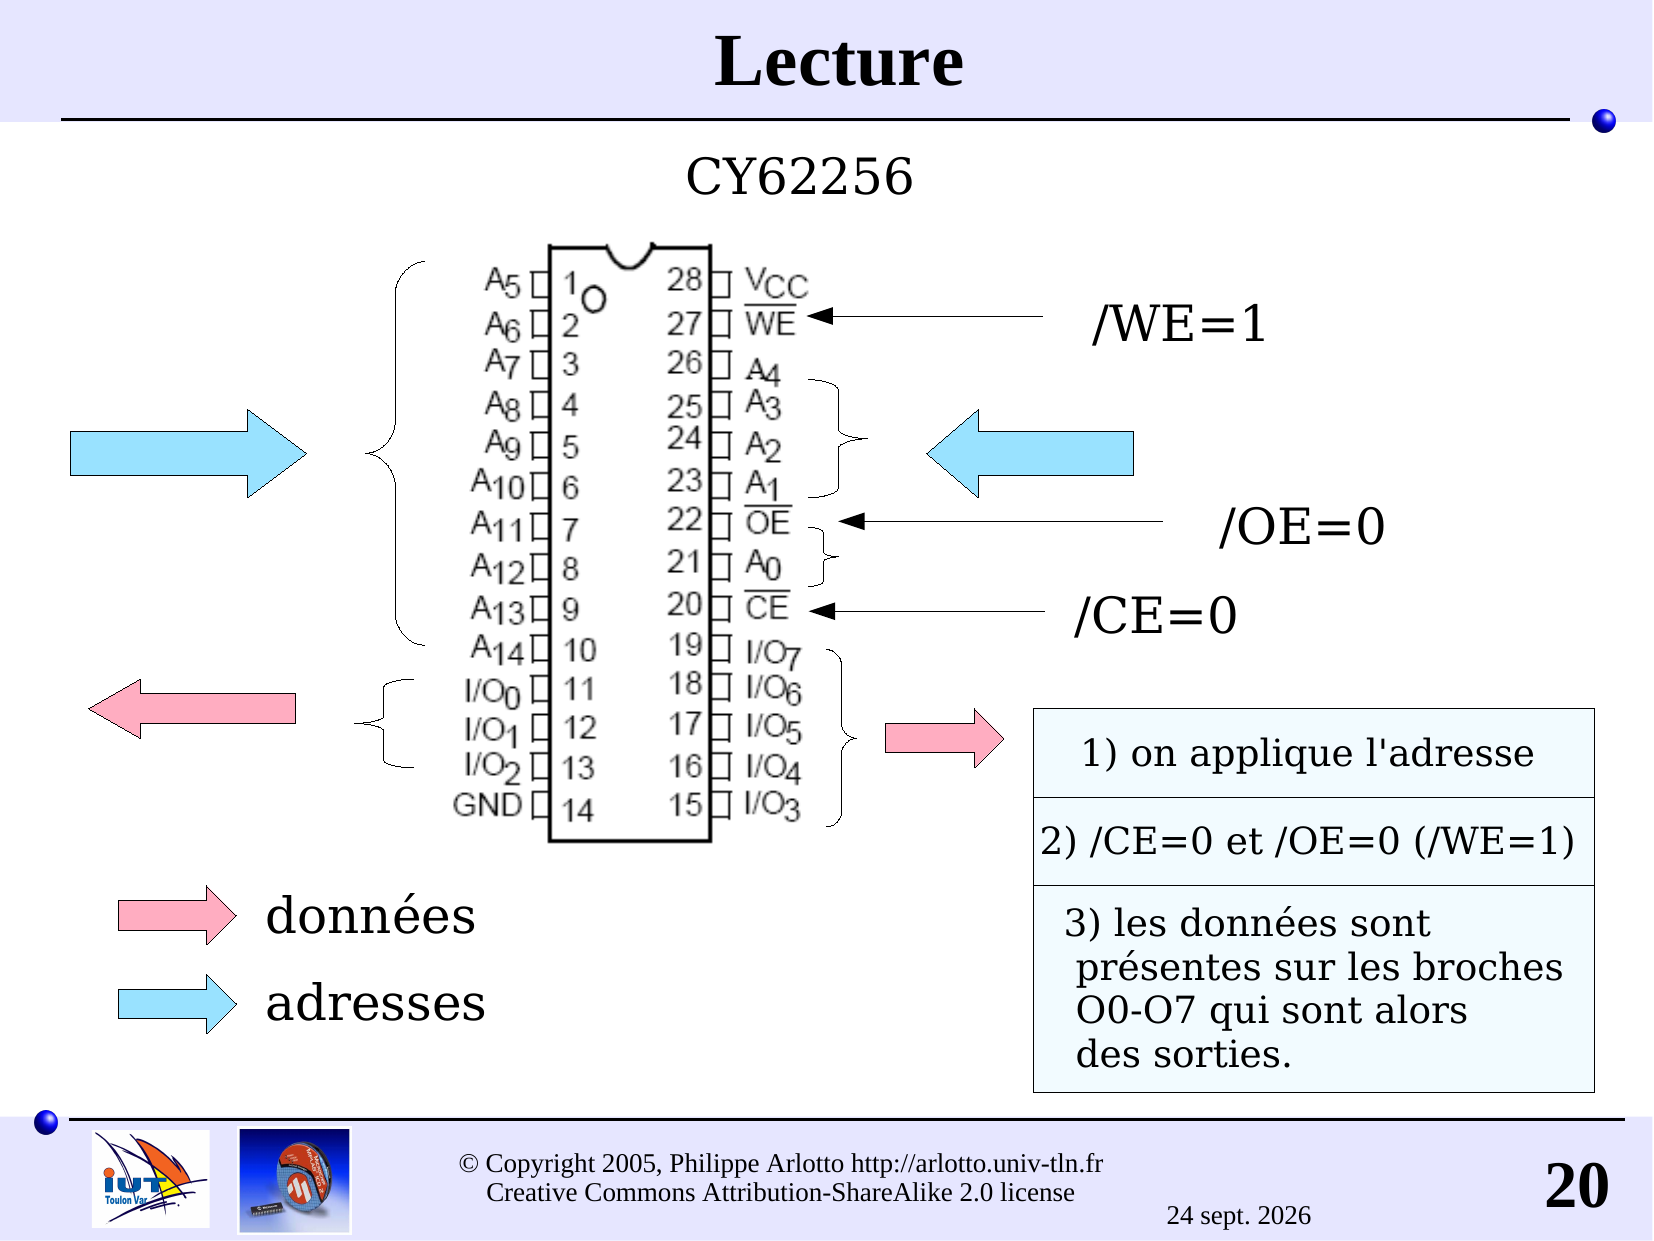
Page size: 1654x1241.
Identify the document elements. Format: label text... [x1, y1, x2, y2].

text_box [118, 974, 237, 1034]
text_box 2) /CE=0 et /OE=0 (/WE=1) [1033, 797, 1595, 885]
text_box [88, 679, 296, 739]
text_box adresses [265, 974, 488, 1033]
text_box [926, 409, 1134, 498]
picture [424, 231, 839, 857]
text_box /WE=1 [1092, 295, 1272, 354]
text_box CY62256 [685, 148, 916, 207]
text_box [70, 409, 307, 498]
title Lecture [95, 14, 1585, 107]
text_box 3) les données sont présentes sur les broches O0-O7 qui sont alors des sorties. [1033, 885, 1595, 1093]
text_box /OE=0 [1219, 497, 1388, 557]
picture [237, 1126, 352, 1235]
text_box 1) on applique l'adresse [1033, 708, 1595, 797]
text_box [118, 885, 237, 945]
text_box /CE=0 [1074, 587, 1240, 646]
text_box données [265, 886, 478, 945]
text_box [885, 708, 1004, 768]
